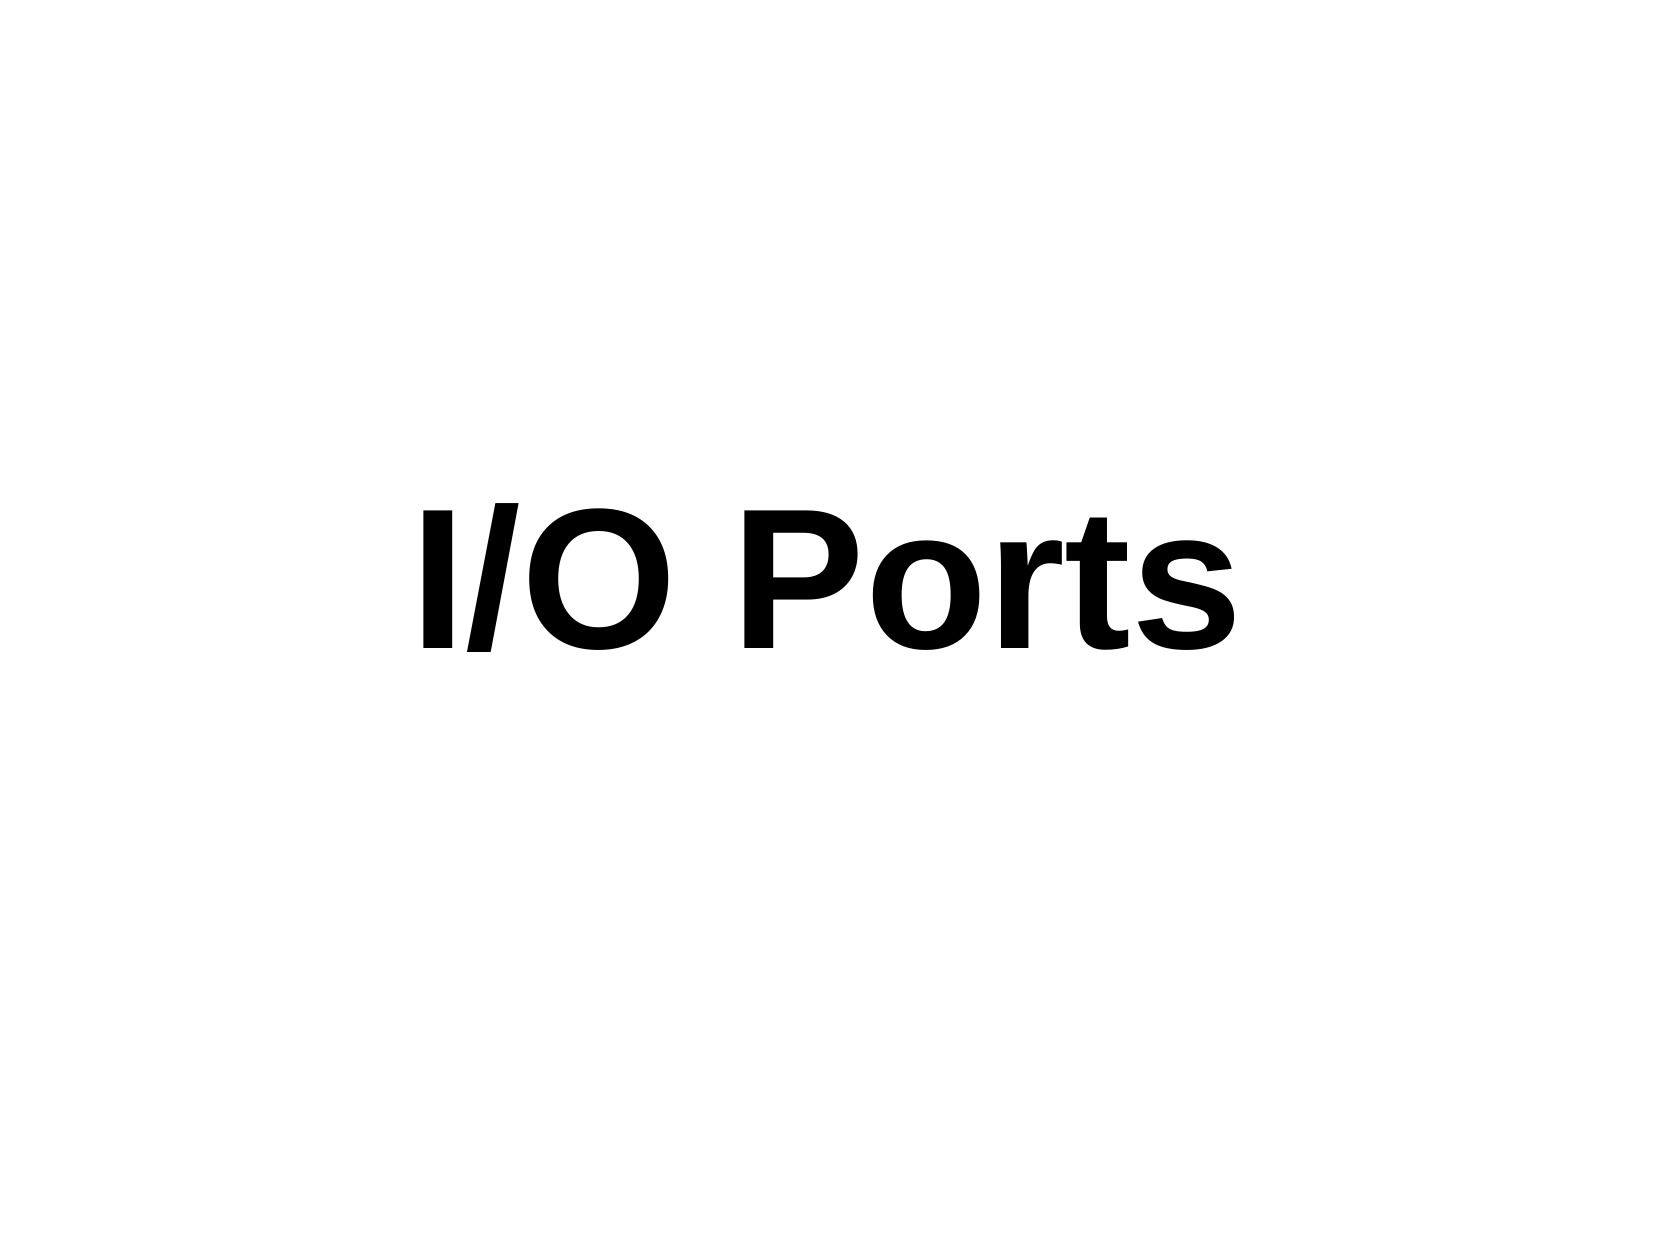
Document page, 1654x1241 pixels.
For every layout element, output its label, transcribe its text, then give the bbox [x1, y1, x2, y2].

subtitle I/O Ports [82, 56, 1571, 1102]
